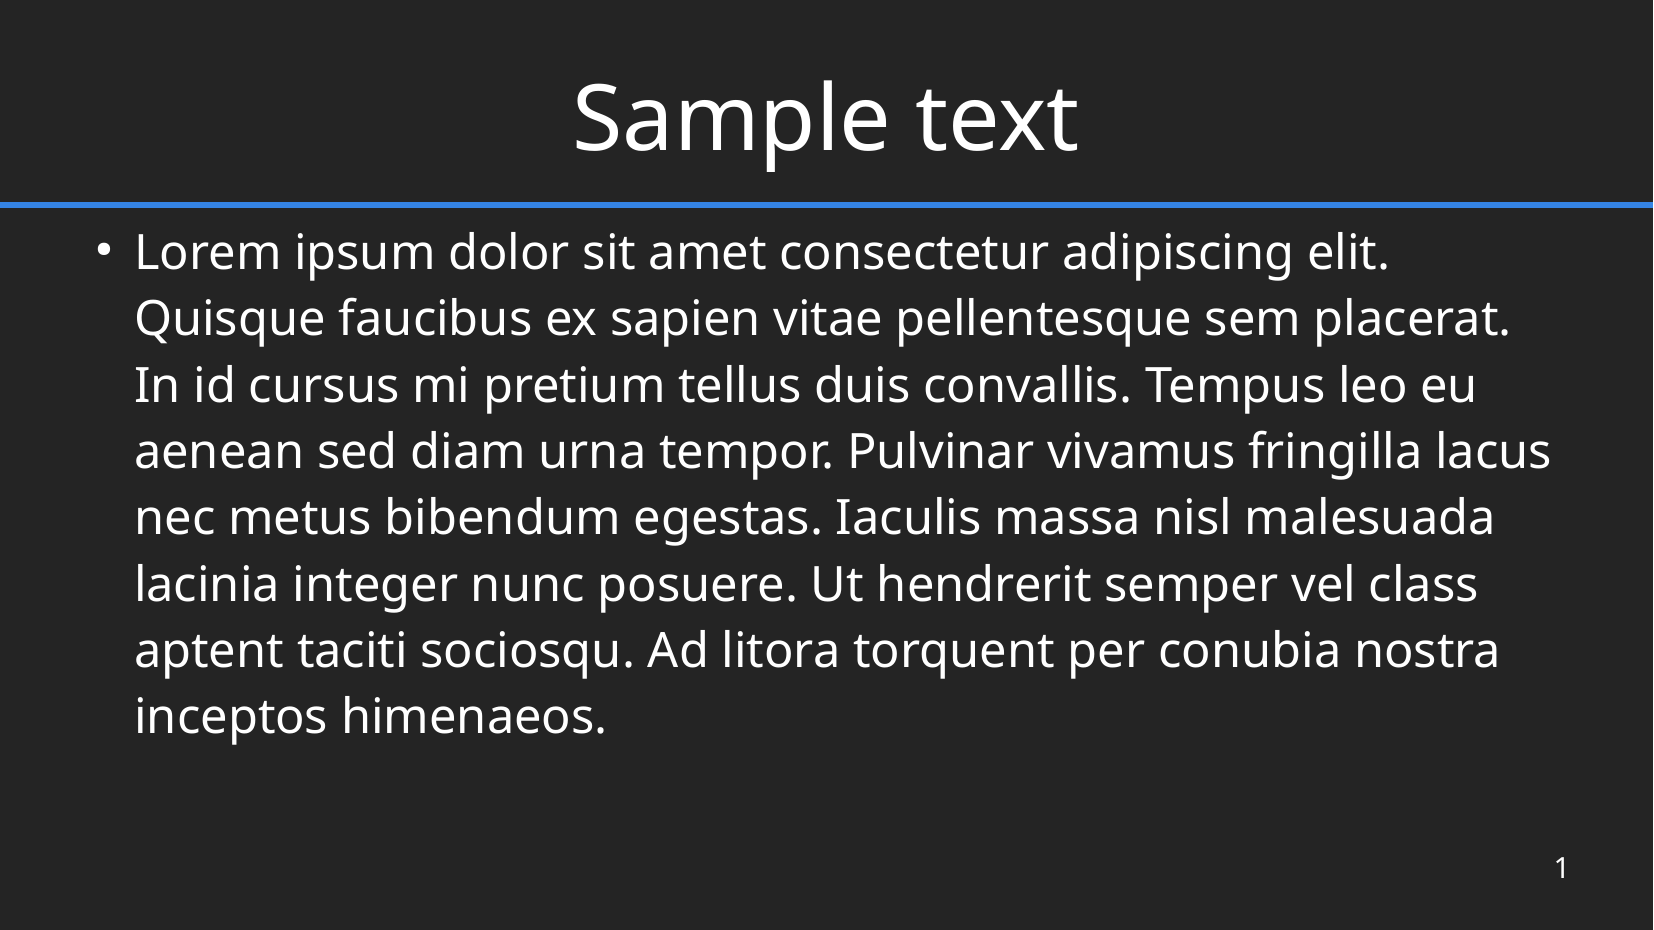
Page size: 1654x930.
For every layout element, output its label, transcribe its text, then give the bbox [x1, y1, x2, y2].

list Lorem ipsum dolor sit amet consectetur adipiscing elit. Quisque faucibus ex sapien vitae pellentesque sem placerat. In id cursus mi pretium tellus duis convallis. Tempus leo eu aenean sed diam urna tempor. Pulvinar vivamus fringilla lacus nec metus bibendum egestas. Iaculis massa nisl malesuada lacinia integer nunc posuere. Ut hendrerit semper vel class aptent taciti sociosqu. Ad litora torquent per conubia nostra inceptos himenaeos. [82, 217, 1571, 757]
title Sample text [82, 37, 1571, 193]
